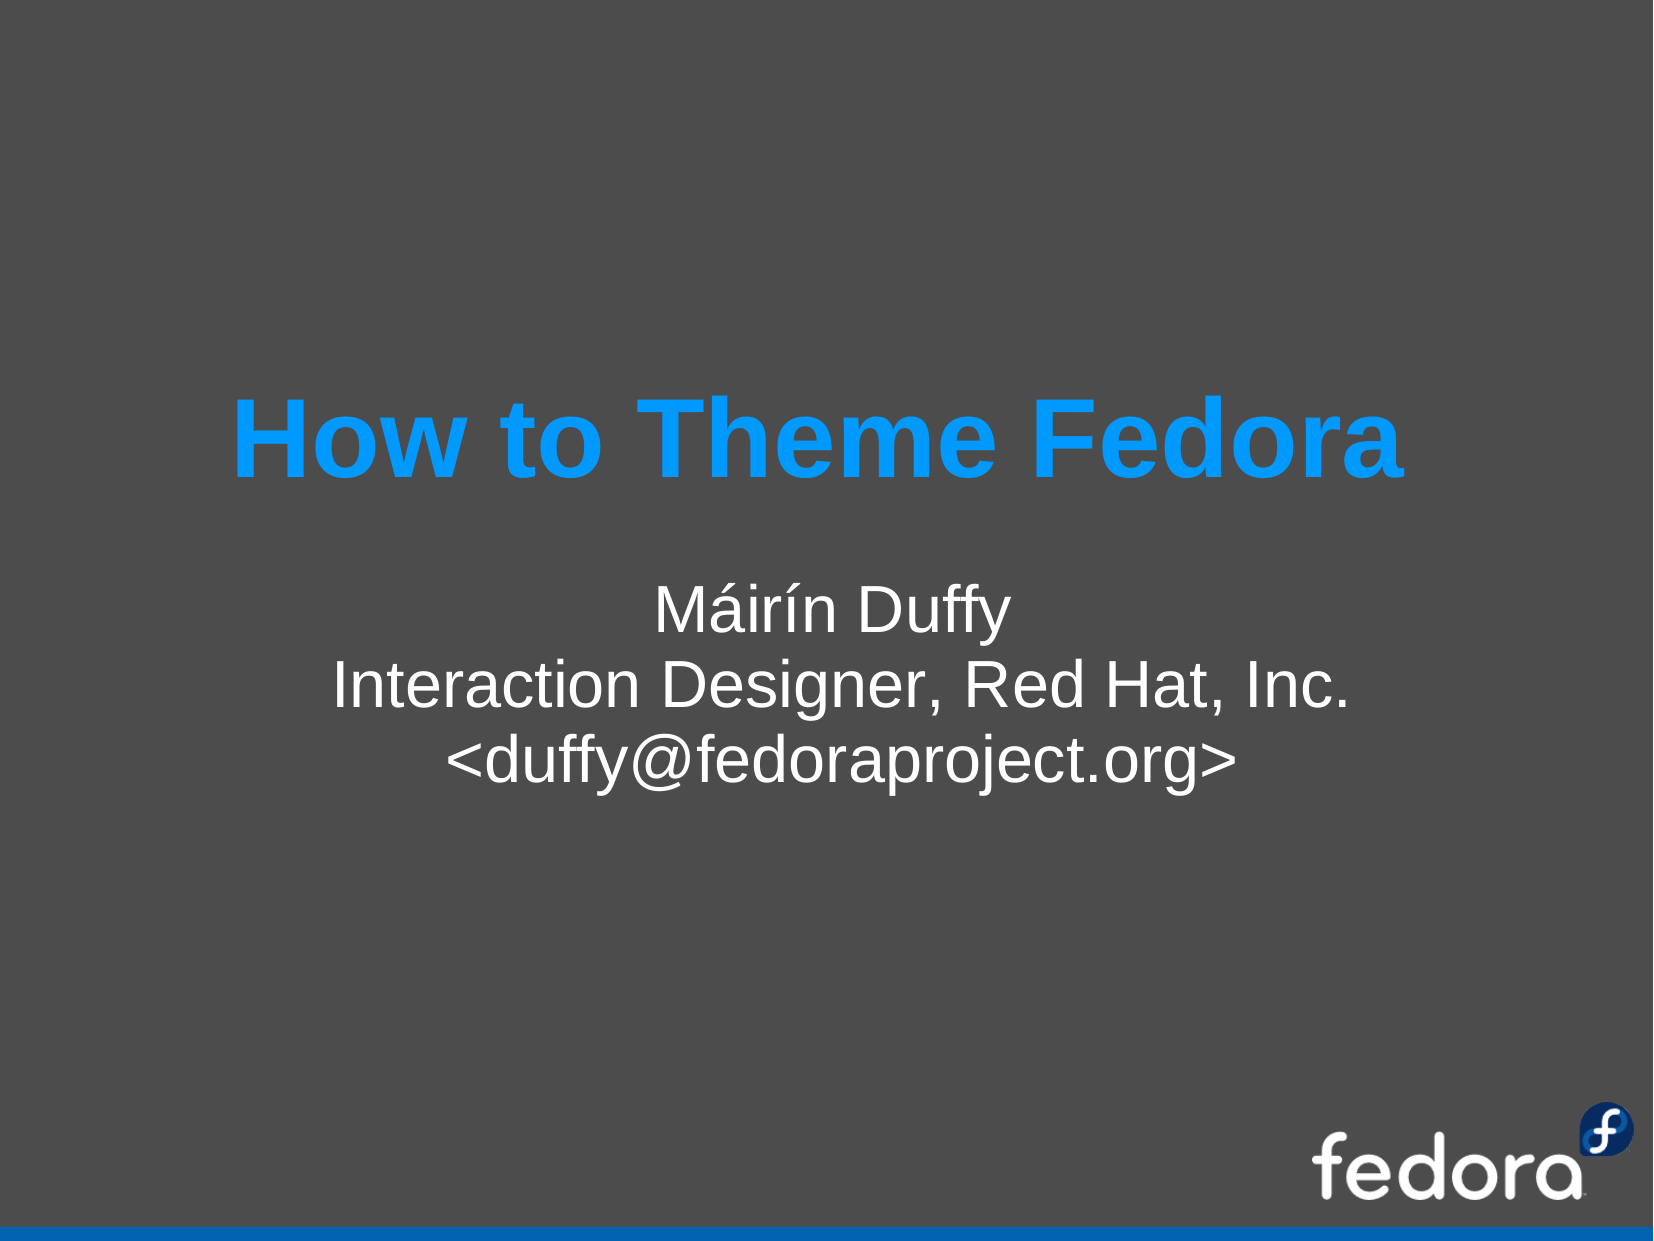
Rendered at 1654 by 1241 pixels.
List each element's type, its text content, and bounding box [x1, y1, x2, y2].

picture [1312, 1102, 1634, 1200]
title How to Theme Fedora [112, 342, 1524, 505]
subtitle Máirín Duffy Interaction Designer, Red Hat, Inc. <duffy@fedoraproject.org> [74, 505, 1575, 863]
